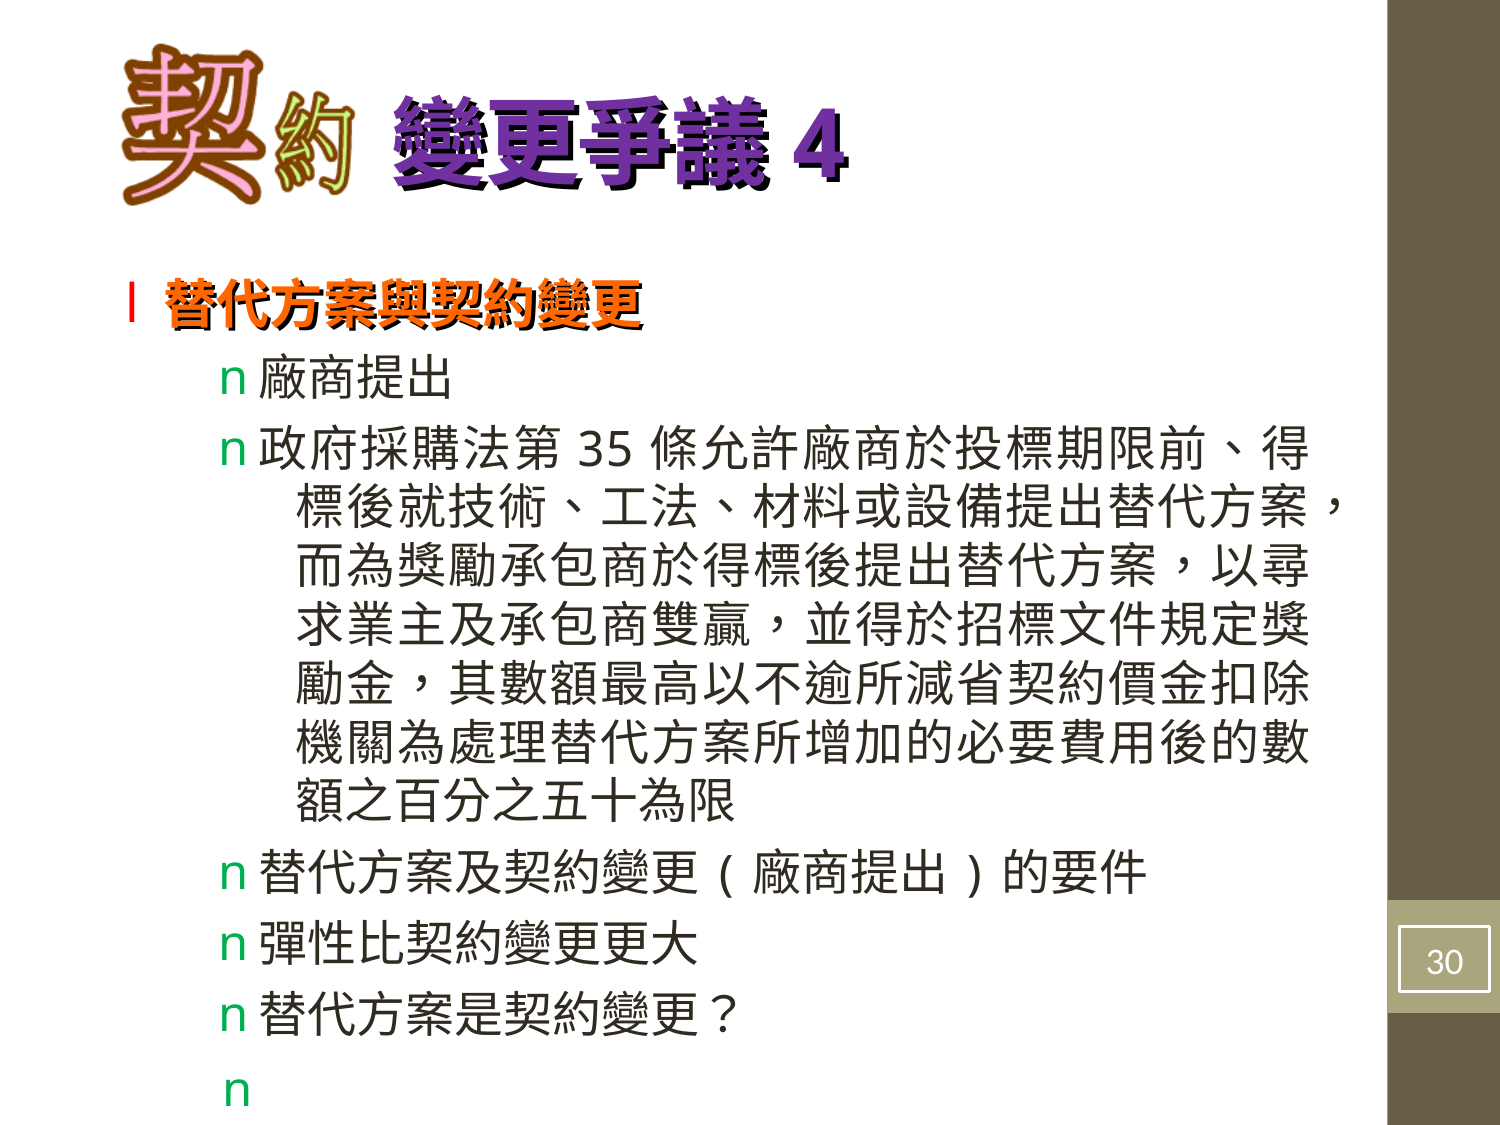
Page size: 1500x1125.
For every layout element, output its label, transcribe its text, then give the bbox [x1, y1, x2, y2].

text_box 30 [1399, 926, 1490, 992]
picture [100, 36, 368, 211]
list 替代方案與契約變更 廠商提出 政府採購法第35條允許廠商於投標期限前、得標後就技術、工法、材料或設備提出替代方案，而為獎勵承包商於得標後提出替代方案，以尋求業主及承包商雙贏，並得於招標文件規定獎勵金，其數額最高以不逾所減省契約價金扣除機關為處理替代方案所增加的必要費用後的數額之百分之五十為限 替代方案及契約變更(廠商提出)的要件 彈性比契約變更更大 替代方案是契約變更？ [75, 262, 1326, 1051]
title 變更爭議4 [75, 45, 1326, 233]
